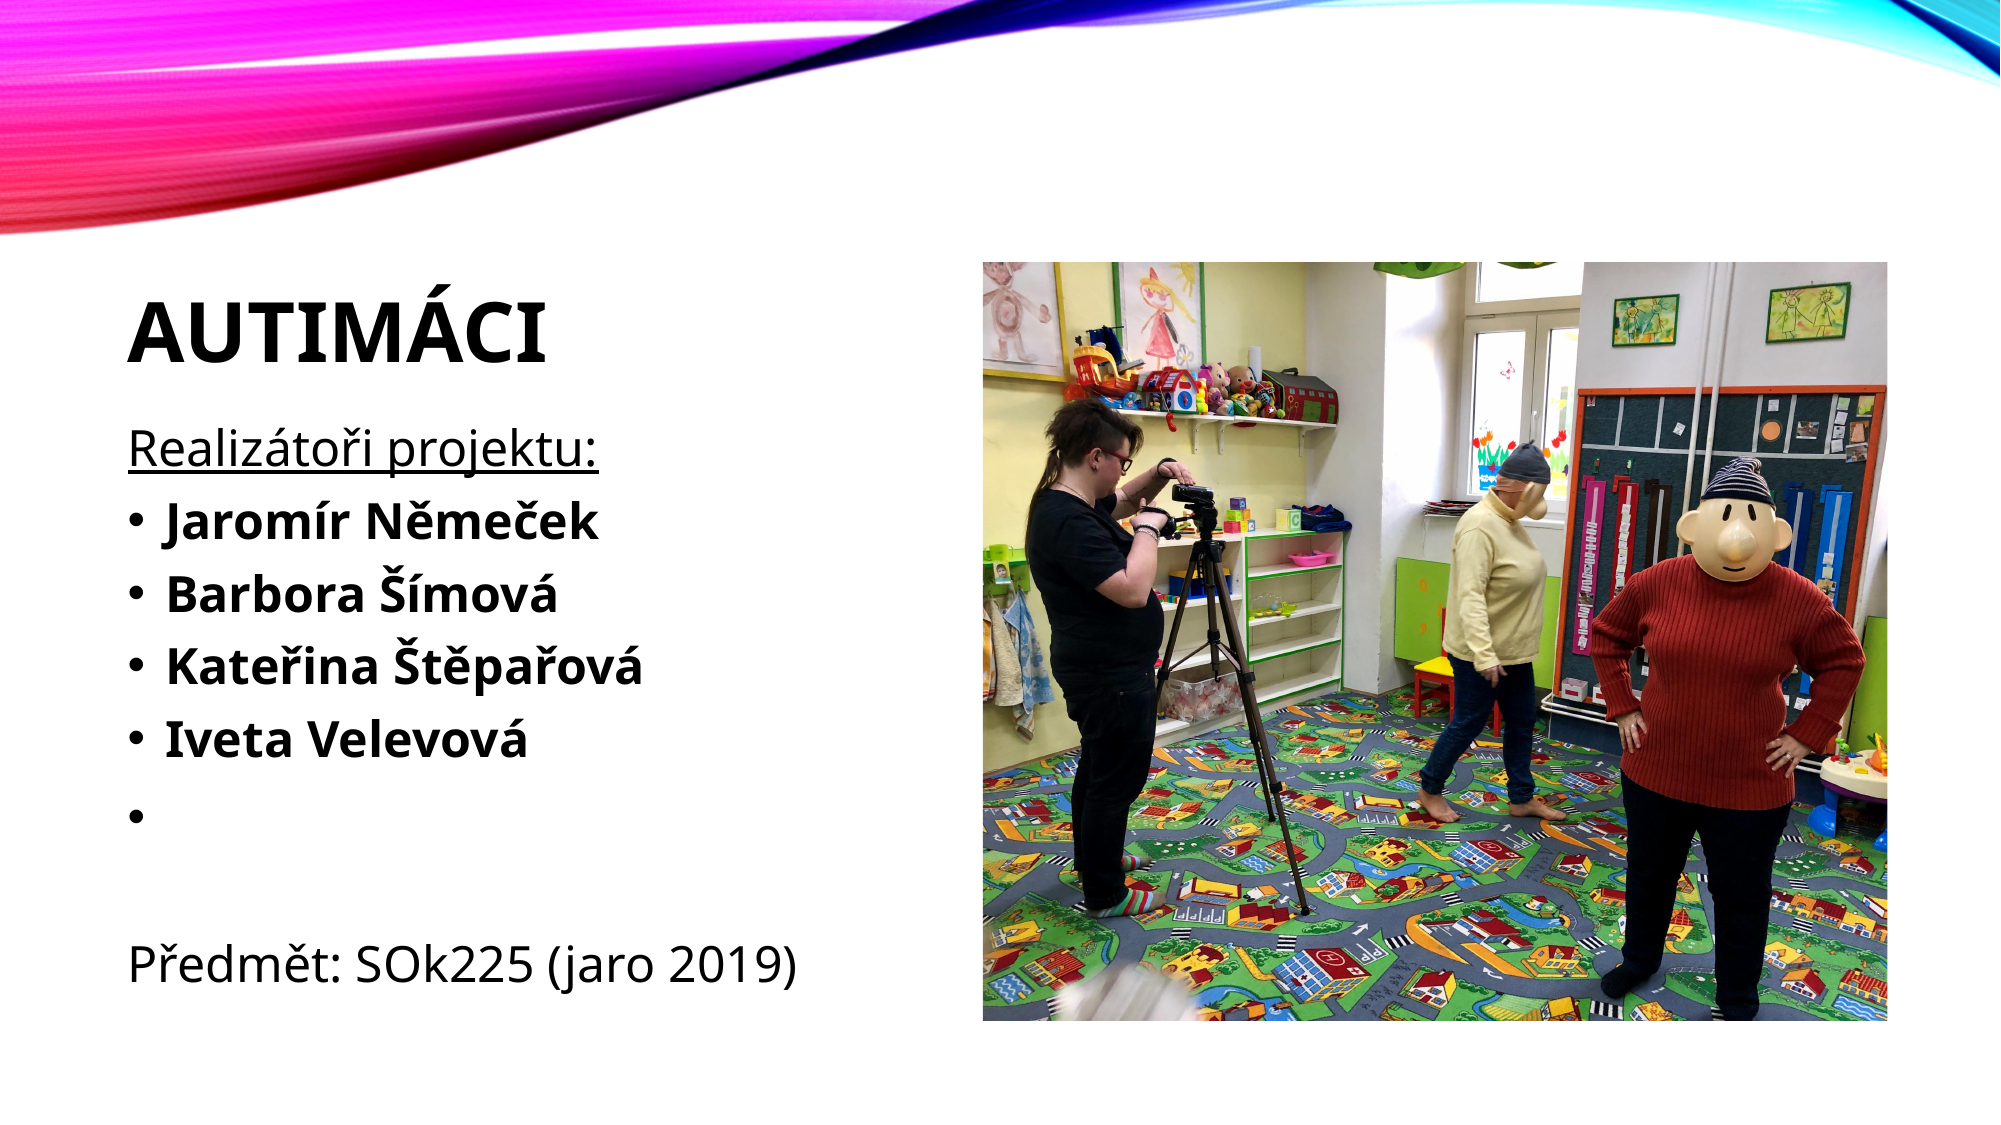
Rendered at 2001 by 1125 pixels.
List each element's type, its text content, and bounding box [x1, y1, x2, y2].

title AUTIMÁCI [112, 125, 766, 388]
list Realizátoři projektu: Jaromír Němeček Barbora Šímová Kateřina Štěpařová Iveta Velevová Předmět: SOk225 (jaro 2019) [112, 415, 929, 1021]
picture [982, 262, 1888, 1021]
